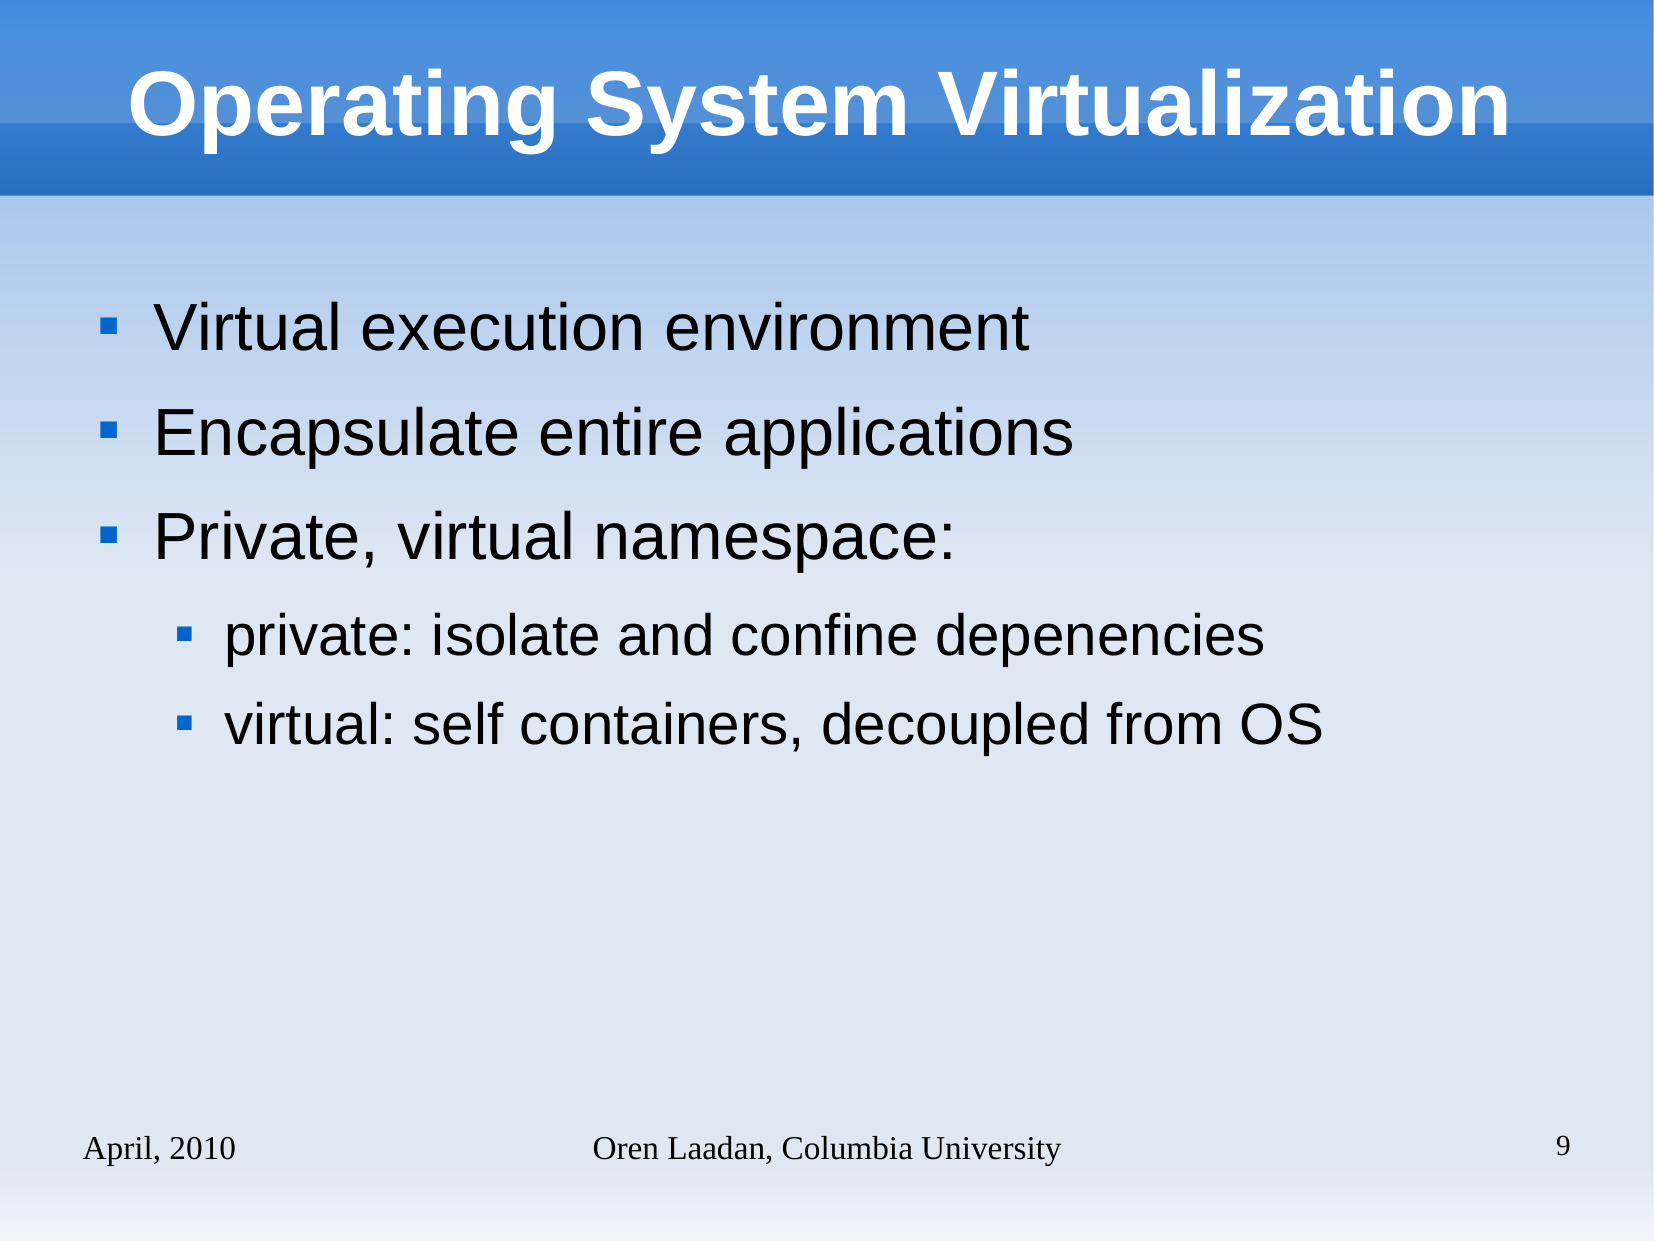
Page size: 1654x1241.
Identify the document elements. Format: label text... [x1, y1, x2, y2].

picture [0, 0, 1654, 1241]
list Virtual execution environment Encapsulate entire applications Private, virtual namespace: private: isolate and confine depenencies virtual: self containers, decoupled from OS [82, 290, 1571, 1094]
title Operating System Virtualization [76, 7, 1565, 200]
